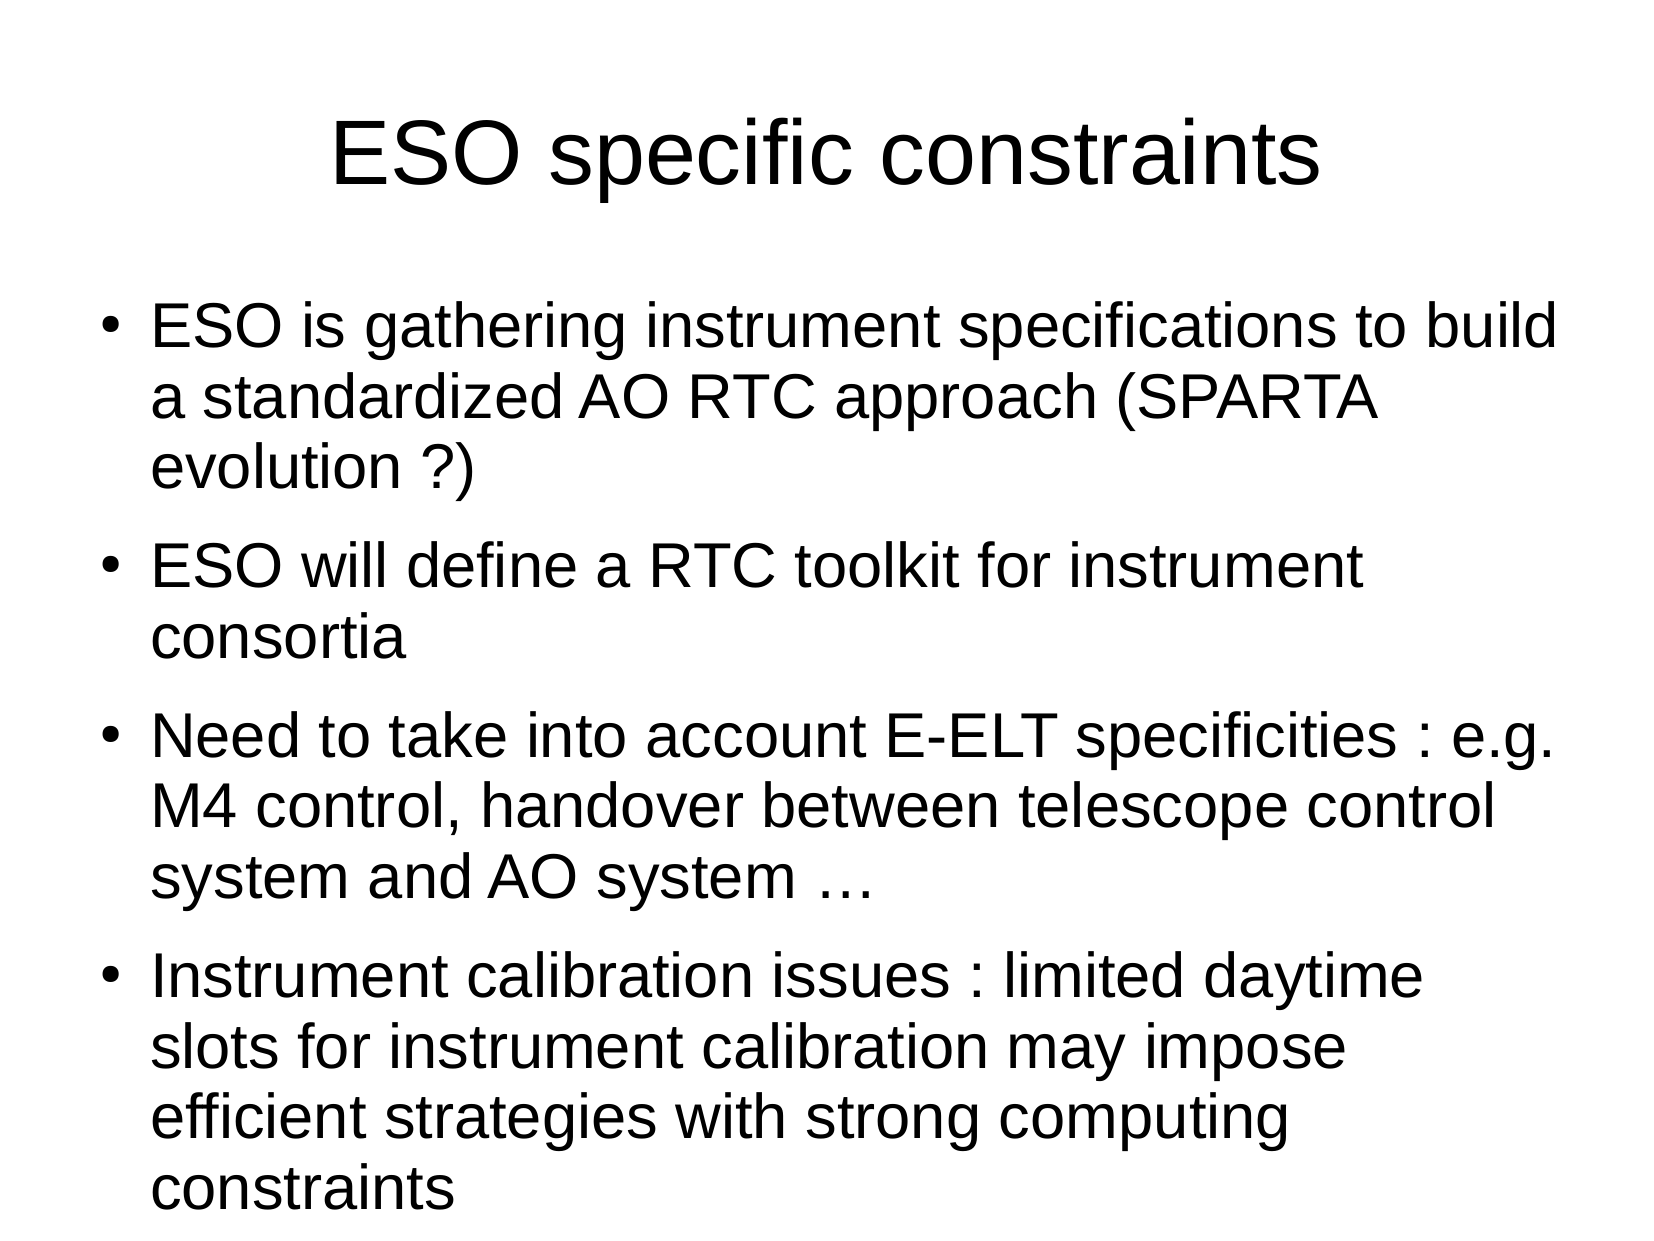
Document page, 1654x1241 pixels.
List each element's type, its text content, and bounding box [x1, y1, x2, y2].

list ESO is gathering instrument specifications to build a standardized AO RTC approach (SPARTA evolution ?) ESO will define a RTC toolkit for instrument consortia Need to take into account E-ELT specificities : e.g. M4 control, handover between telescope control system and AO system … Instrument calibration issues : limited daytime slots for instrument calibration may impose efficient strategies with strong computing constraints [82, 290, 1571, 1230]
title ESO specific constraints [82, 49, 1571, 257]
